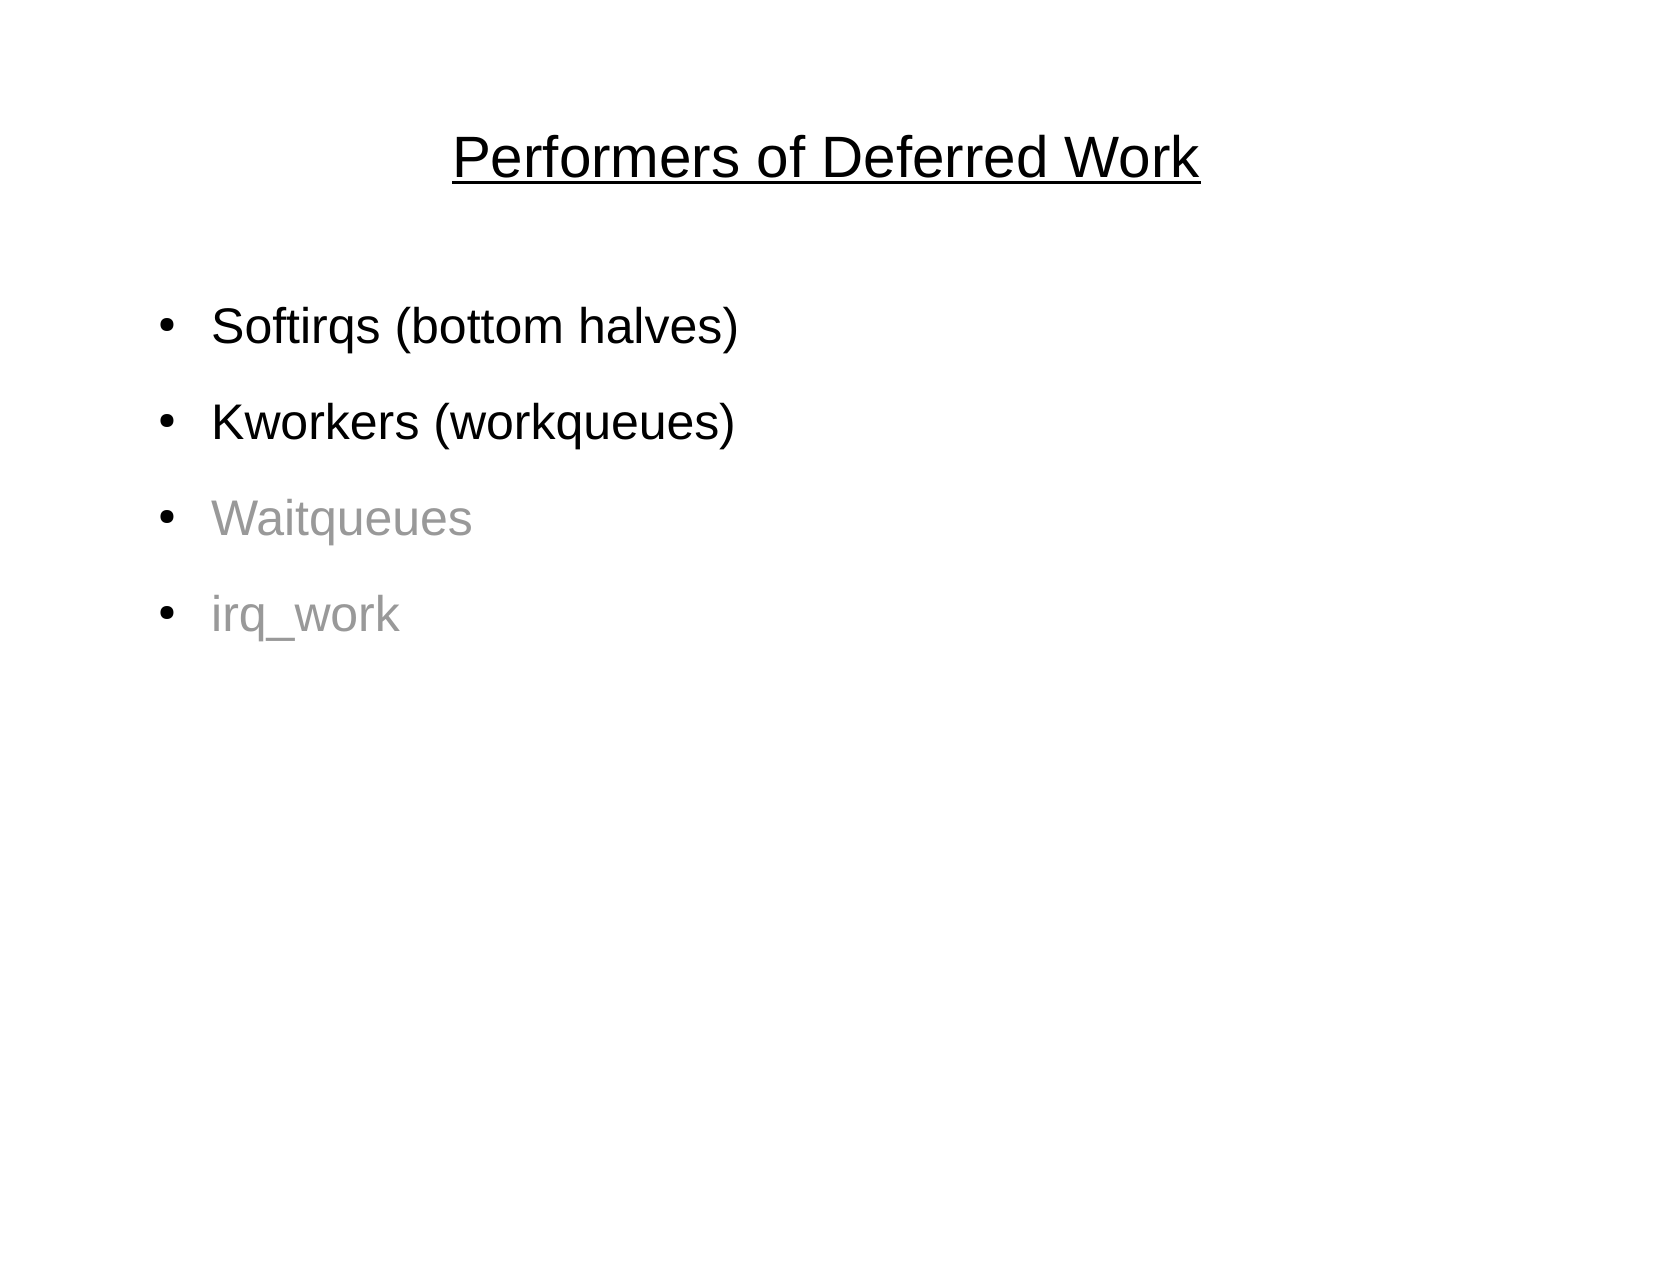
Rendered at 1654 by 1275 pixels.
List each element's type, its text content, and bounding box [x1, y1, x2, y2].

list Softirqs (bottom halves) Kworkers (workqueues) Waitqueues irq_work [140, 298, 1557, 823]
title Performers of Deferred Work [82, 50, 1571, 264]
